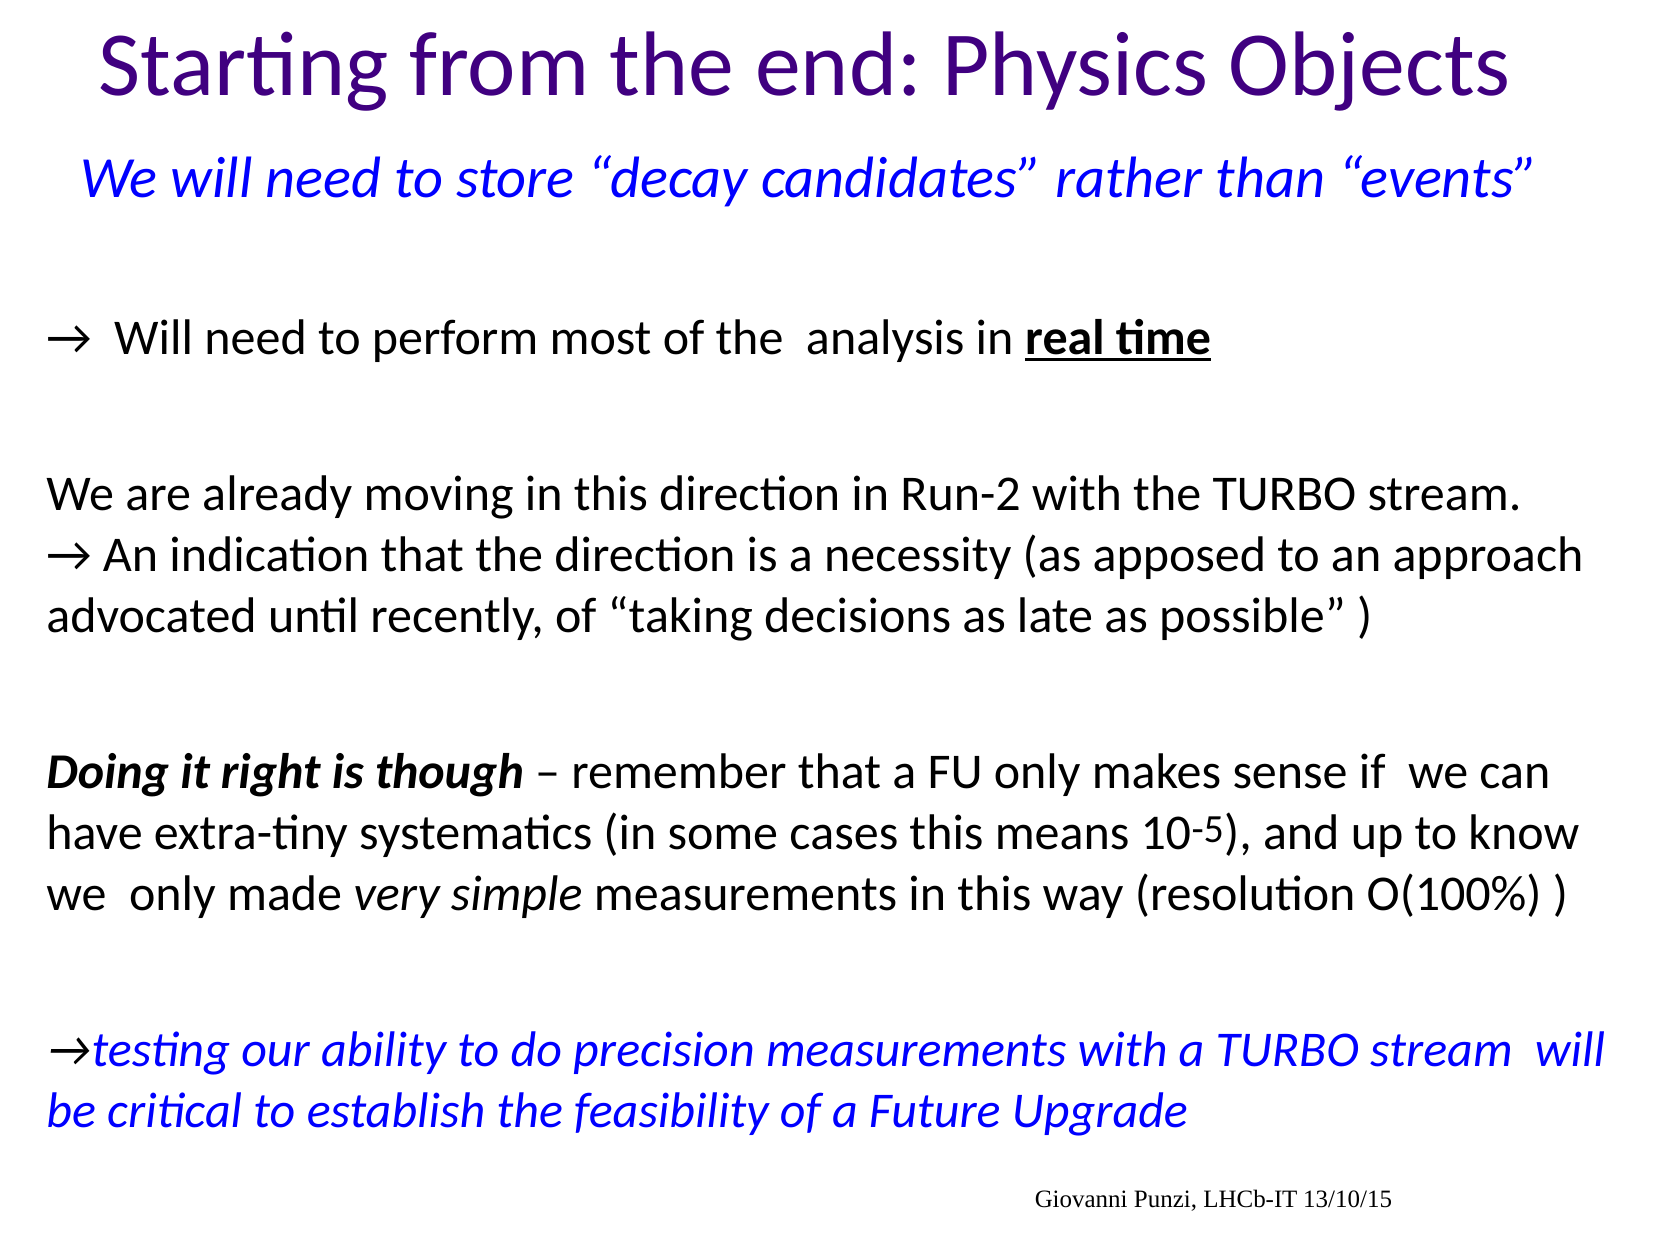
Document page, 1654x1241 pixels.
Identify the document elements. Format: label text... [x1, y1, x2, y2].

list We will need to store “decay candidates” rather than “events” → Will need to perform most of the analysis in real time We are already moving in this direction in Run-2 with the TURBO stream. → An indication that the direction is a necessity (as apposed to an approach advocated until recently, of “taking decisions as late as possible” ) Doing it right is though – remember that a FU only makes sense if we can have extra-tiny systematics (in some cases this means 10-5), and up to know we only made very simple measurements in this way (resolution O(100%) ) →testing our ability to do precision measurements with a TURBO stream will be critical to establish the feasibility of a Future Upgrade [31, 130, 1637, 1196]
title Starting from the end: Physics Objects [82, 5, 1571, 111]
